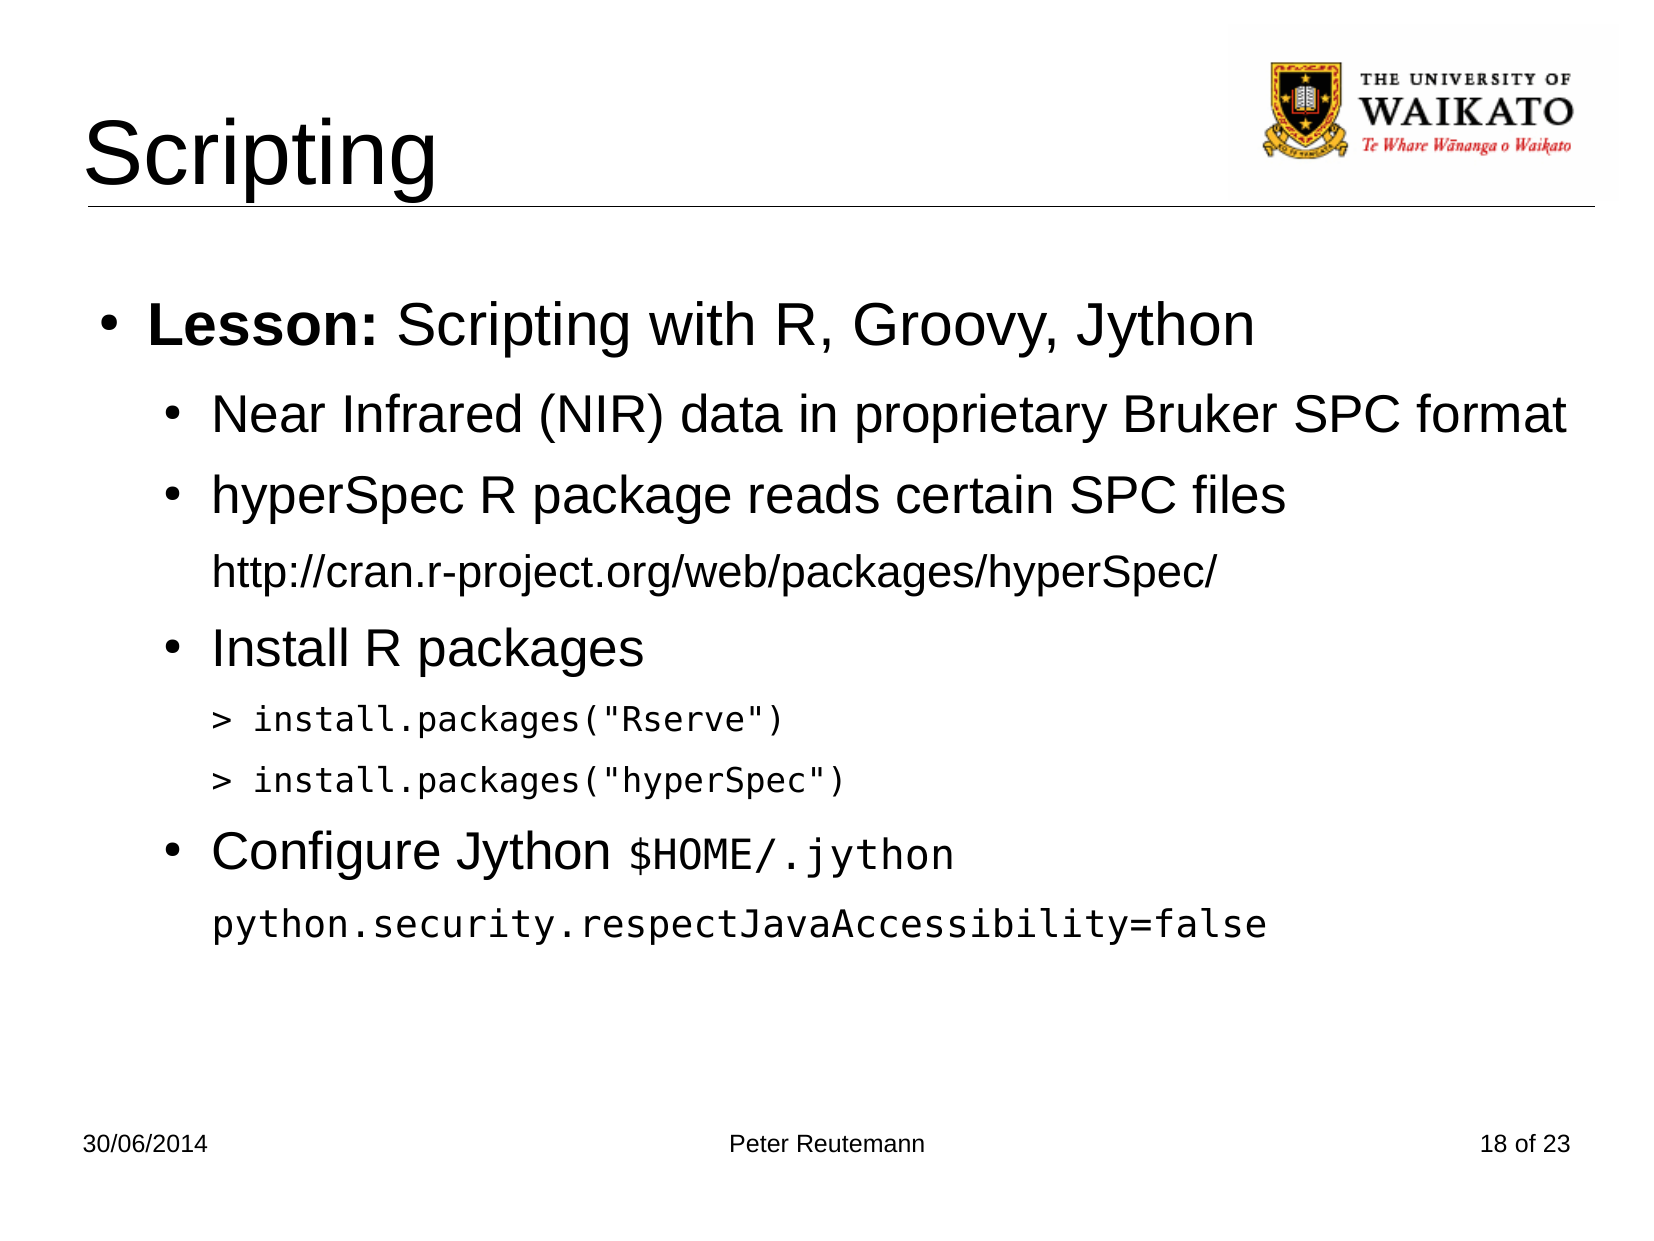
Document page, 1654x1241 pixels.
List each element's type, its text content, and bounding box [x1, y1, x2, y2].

picture [1228, 24, 1619, 201]
list Lesson: Scripting with R, Groovy, Jython Near Infrared (NIR) data in proprietary Bruker SPC format hyperSpec R package reads certain SPC files http://cran.r-project.org/web/packages/hyperSpec/ Install R packages > install.packages("Rserve") > install.packages("hyperSpec") Configure Jython $HOME/.jython python.security.respectJavaAccessibility=false [82, 290, 1571, 1010]
title Scripting [82, 49, 1571, 257]
